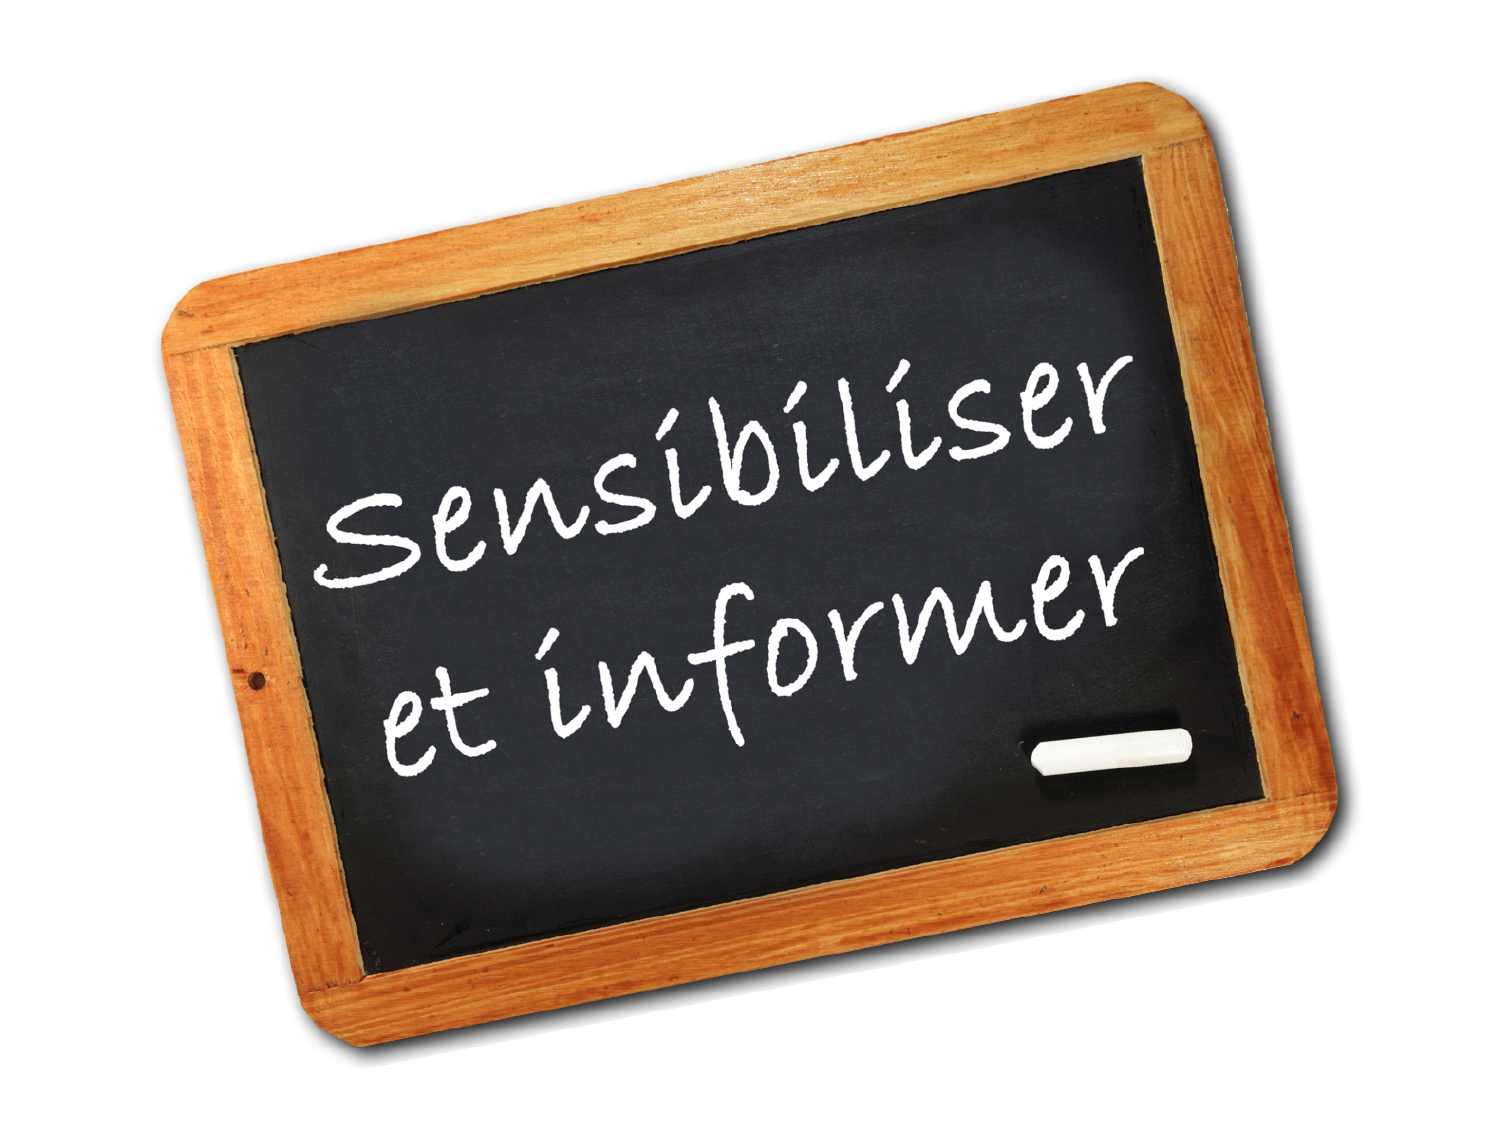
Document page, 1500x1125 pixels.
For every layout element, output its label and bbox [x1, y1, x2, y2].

picture [113, 40, 1387, 1085]
